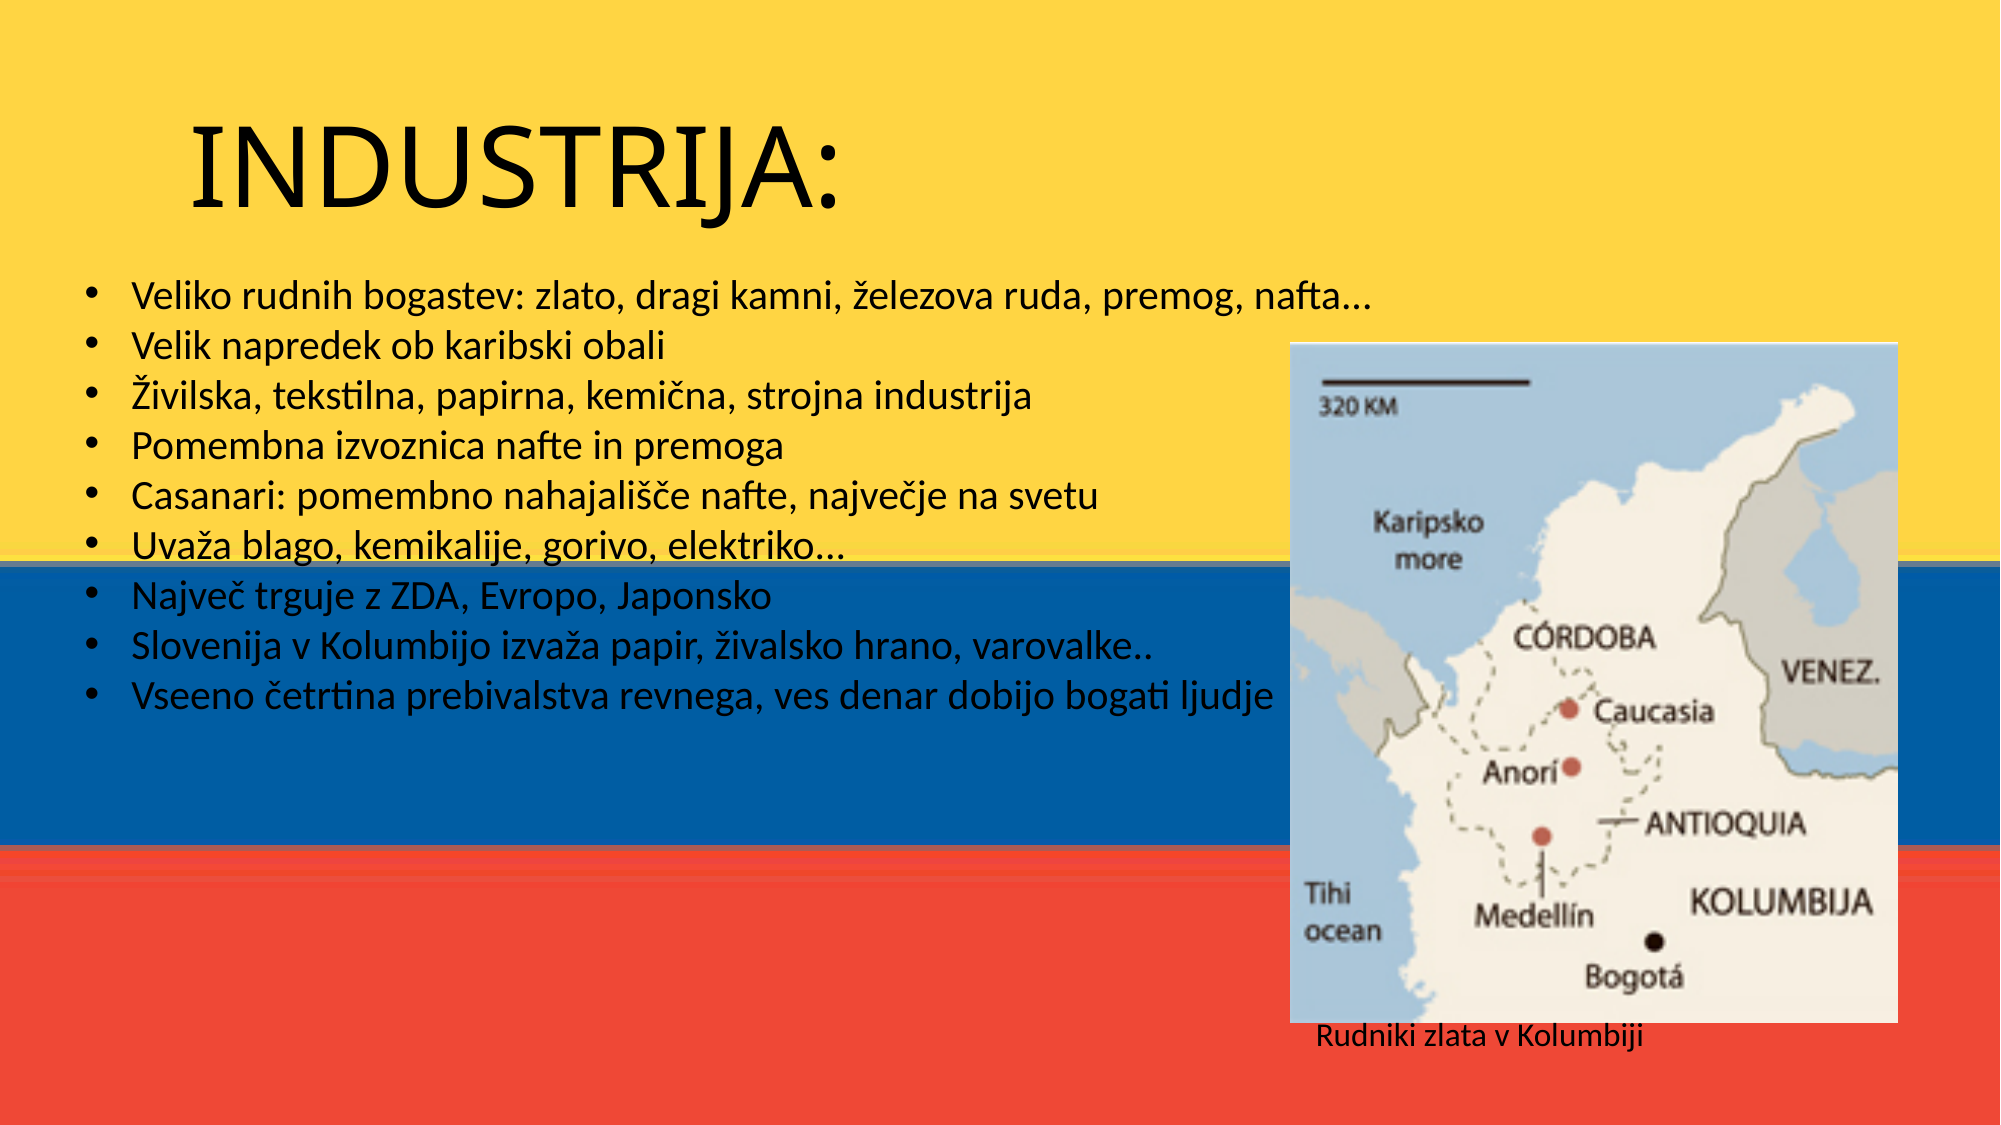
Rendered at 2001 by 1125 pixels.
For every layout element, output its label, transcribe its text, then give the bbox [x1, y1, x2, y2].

text_box Rudniki zlata v Kolumbiji [1301, 1006, 1887, 1061]
title Industrija: [174, 39, 1825, 260]
picture [0, 0, 2000, 1125]
text_box Veliko rudnih bogastev: zlato, dragi kamni, železova ruda, premog, nafta... Velik napredek ob karibski obali Živilska, tekstilna, papirna, kemična, strojna industrija Pomembna izvoznica nafte in premoga Casanari: pomembno nahajališče nafte, največje na svetu Uvaža blago, kemikalije, gorivo, elektriko... Največ trguje z ZDA, Evropo, Japonsko Slovenija v Kolumbijo izvaža papir, živalsko hrano, varovalke.. Vseeno četrtina prebivalstva revnega, ves denar dobijo bogati ljudje [69, 260, 1898, 826]
